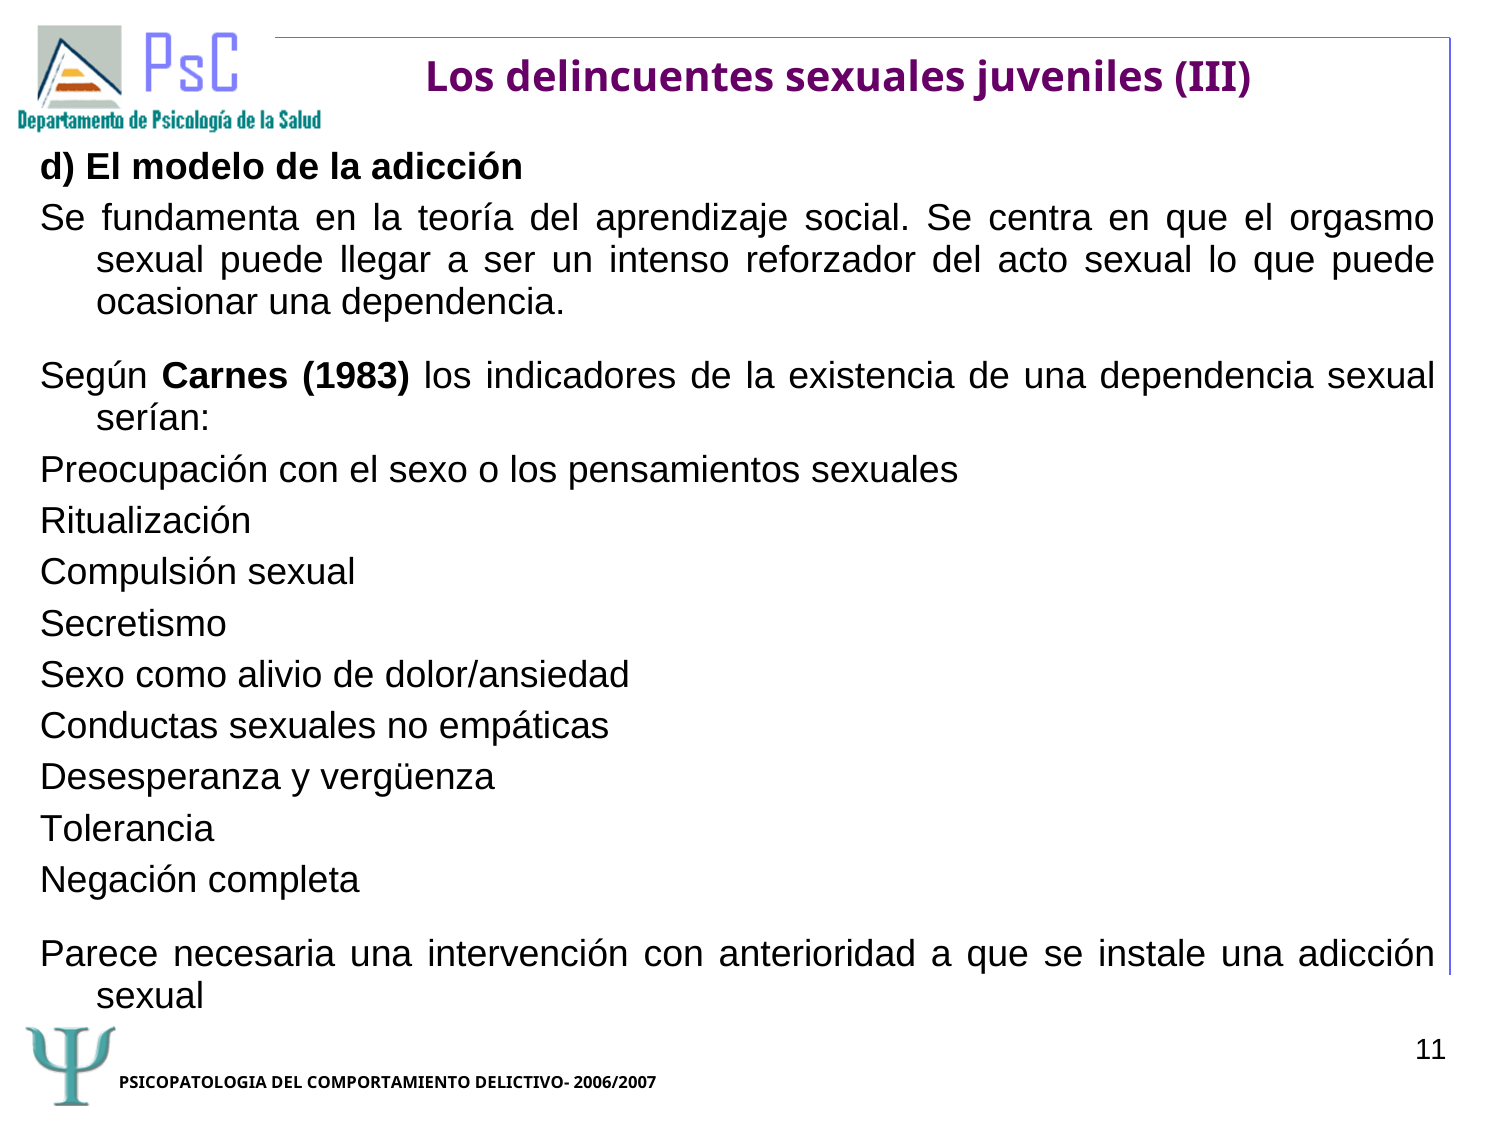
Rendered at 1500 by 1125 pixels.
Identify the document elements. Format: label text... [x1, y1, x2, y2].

title Los delincuentes sexuales juveniles (III) [349, 24, 1338, 126]
subtitle d) El modelo de la adicción Se fundamenta en la teoría del aprendizaje social. Se centra en que el orgasmo sexual puede llegar a ser un intenso reforzador del acto sexual lo que puede ocasionar una dependencia. Según Carnes (1983) los indicadores de la existencia de una dependencia sexual serían: Preocupación con el sexo o los pensamientos sexuales Ritualización Compulsión sexual Secretismo Sexo como alivio de dolor/ansiedad Conductas sexuales no empáticas Desesperanza y vergüenza Tolerancia Negación completa Parece necesaria una intervención con anterioridad a que se instale una adicción sexual [24, 137, 1450, 1125]
picture [0, 0, 330, 138]
